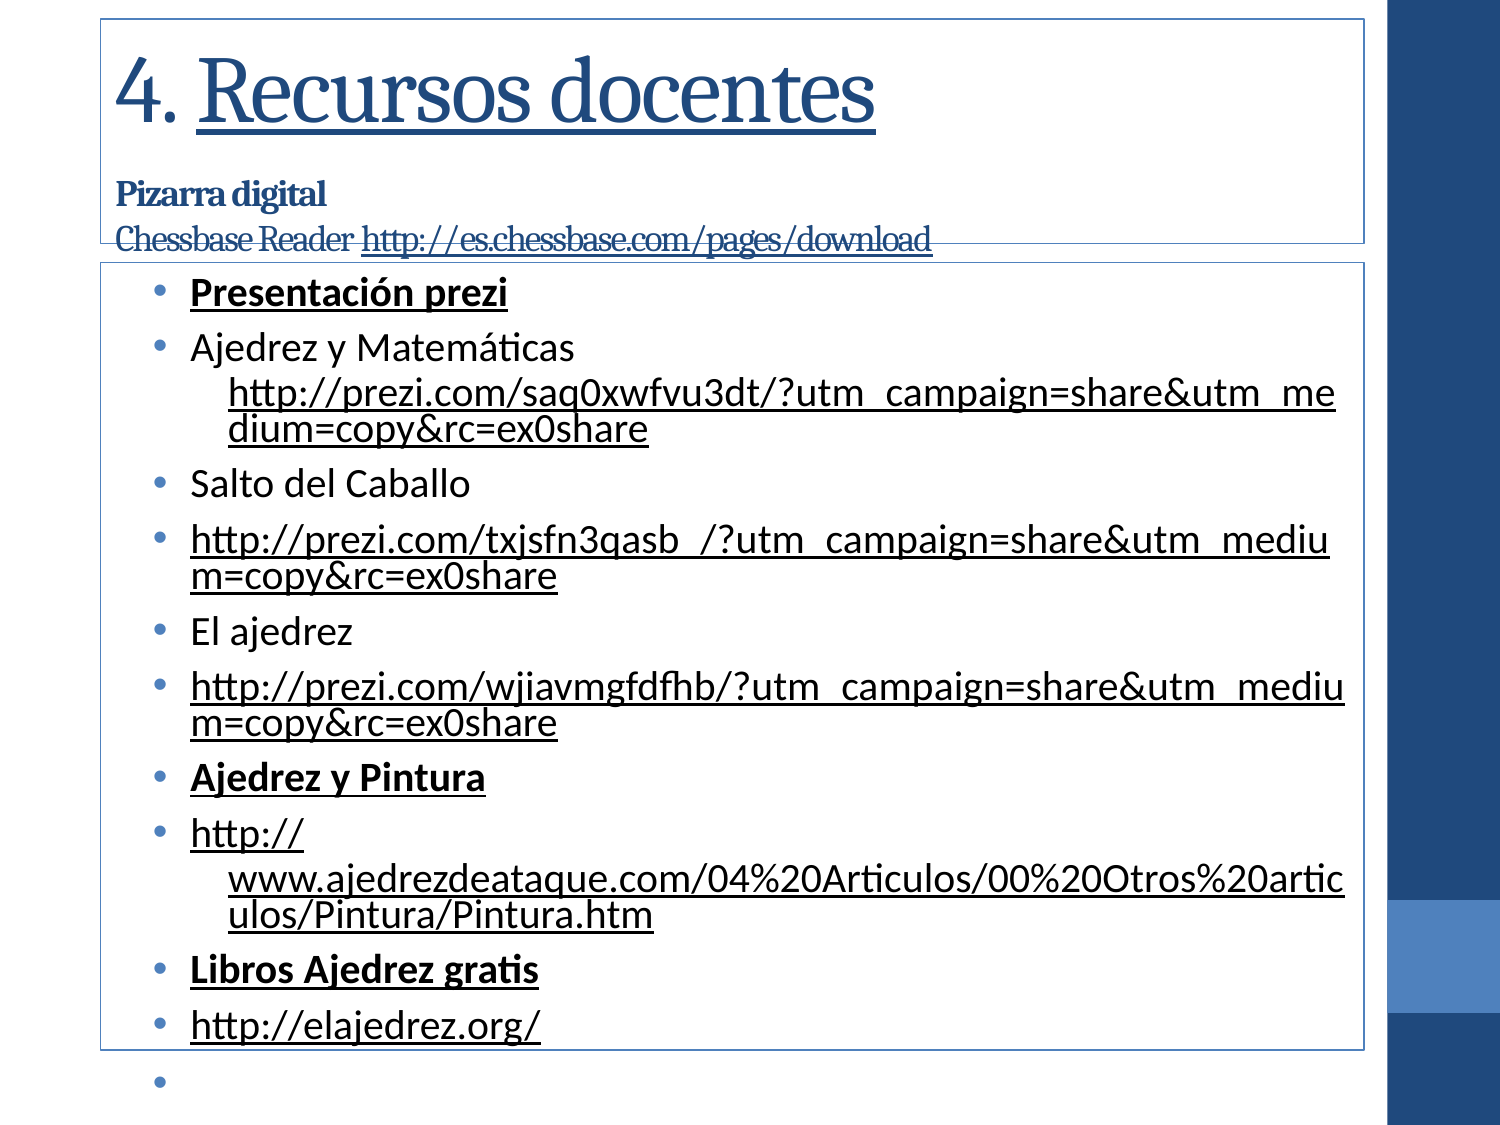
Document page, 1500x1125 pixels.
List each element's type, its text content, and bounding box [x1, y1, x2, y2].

title 4. Recursos docentes Pizarra digital Chessbase Reader http://es.chessbase.com/pages/download [100, 19, 1365, 244]
list Presentación prezi Ajedrez y Matemáticas http://prezi.com/saq0xwfvu3dt/?utm_campaign=share&utm_medium=copy&rc=ex0share Salto del Caballo http://prezi.com/txjsfn3qasb_/?utm_campaign=share&utm_medium=copy&rc=ex0share El ajedrez http://prezi.com/wjiavmgfdfhb/?utm_campaign=share&utm_medium=copy&rc=ex0share Ajedrez y Pintura http://www.ajedrezdeataque.com/04%20Articulos/00%20Otros%20articulos/Pintura/Pintura.htm Libros Ajedrez gratis http://elajedrez.org/ [100, 262, 1365, 1051]
